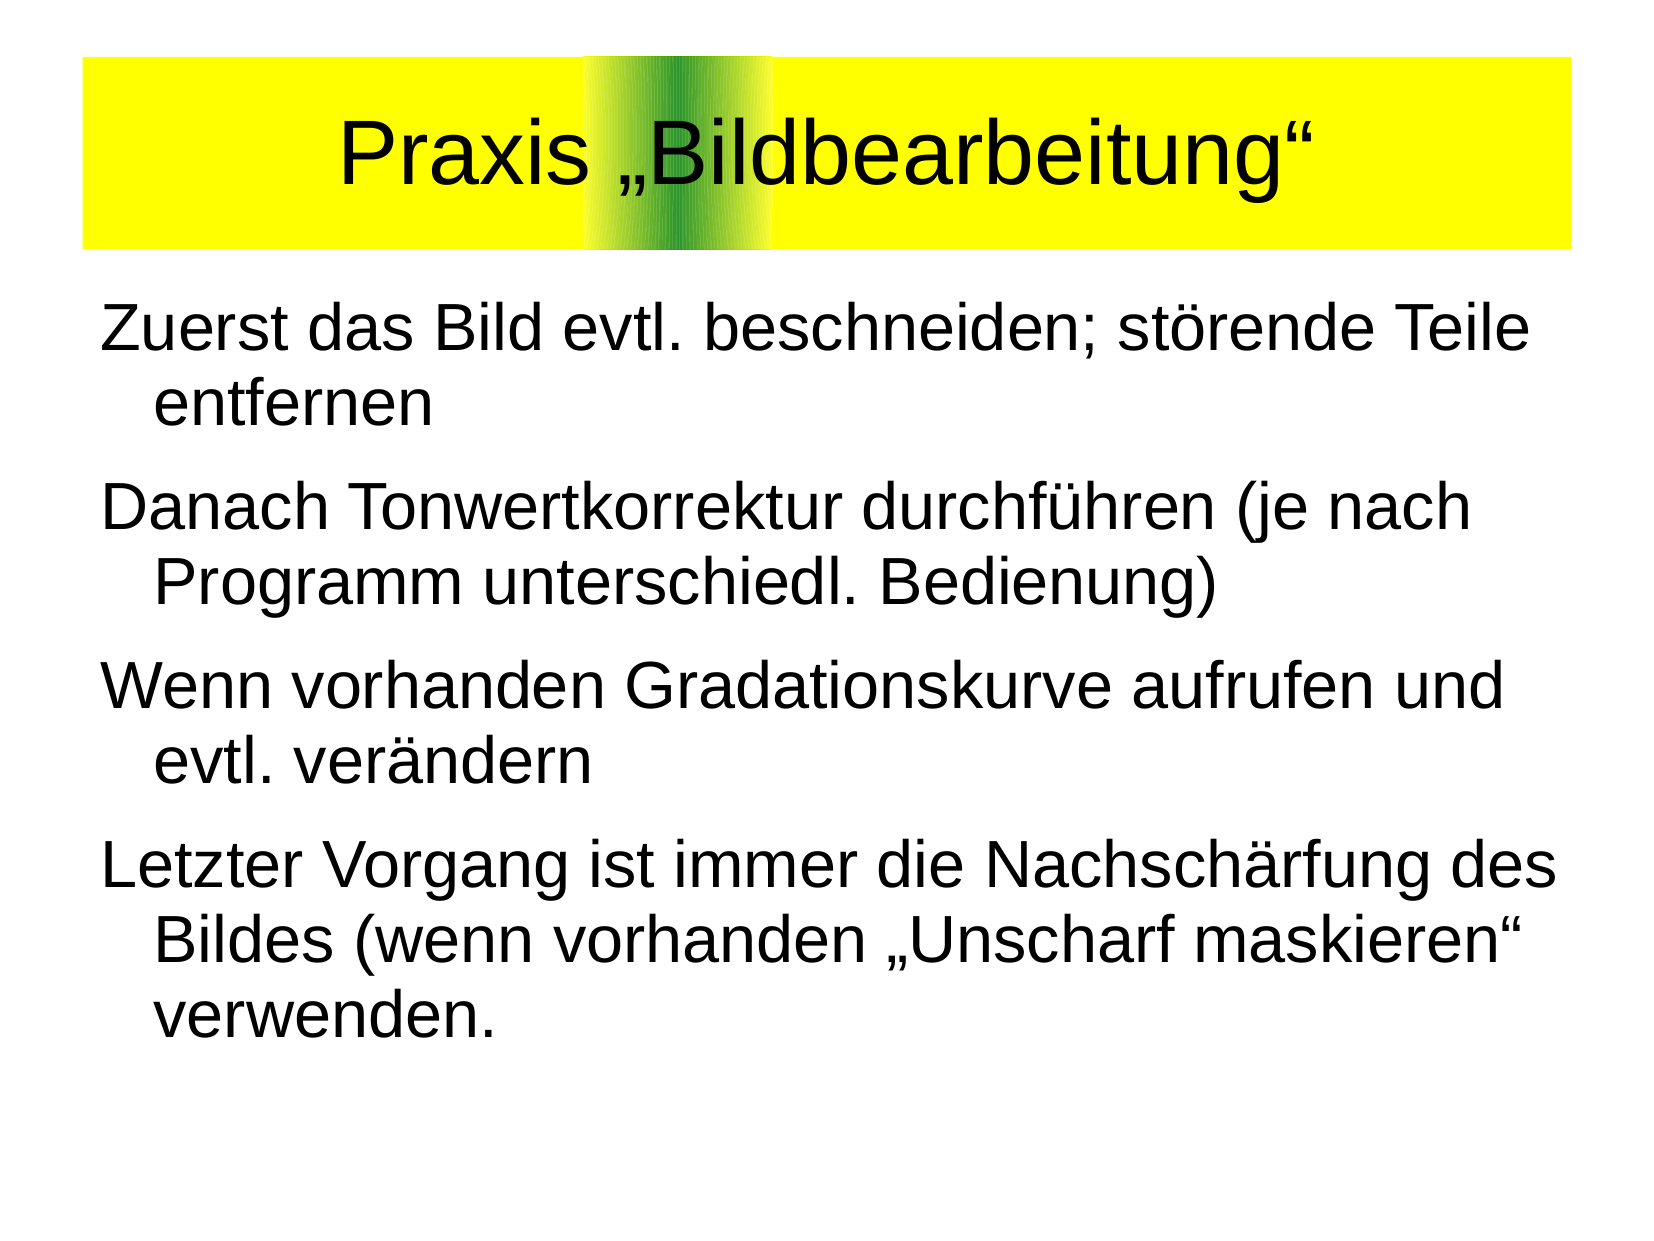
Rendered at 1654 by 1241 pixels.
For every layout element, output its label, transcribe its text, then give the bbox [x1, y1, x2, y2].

list Zuerst das Bild evtl. beschneiden; störende Teile entfernen Danach Tonwertkorrektur durchführen (je nach Programm unterschiedl. Bedienung) Wenn vorhanden Gradationskurve aufrufen und evtl. verändern Letzter Vorgang ist immer die Nachschärfung des Bildes (wenn vorhanden „Unscharf maskieren“ verwenden. [82, 290, 1571, 1094]
title Praxis „Bildbearbeitung“ [82, 56, 1571, 250]
